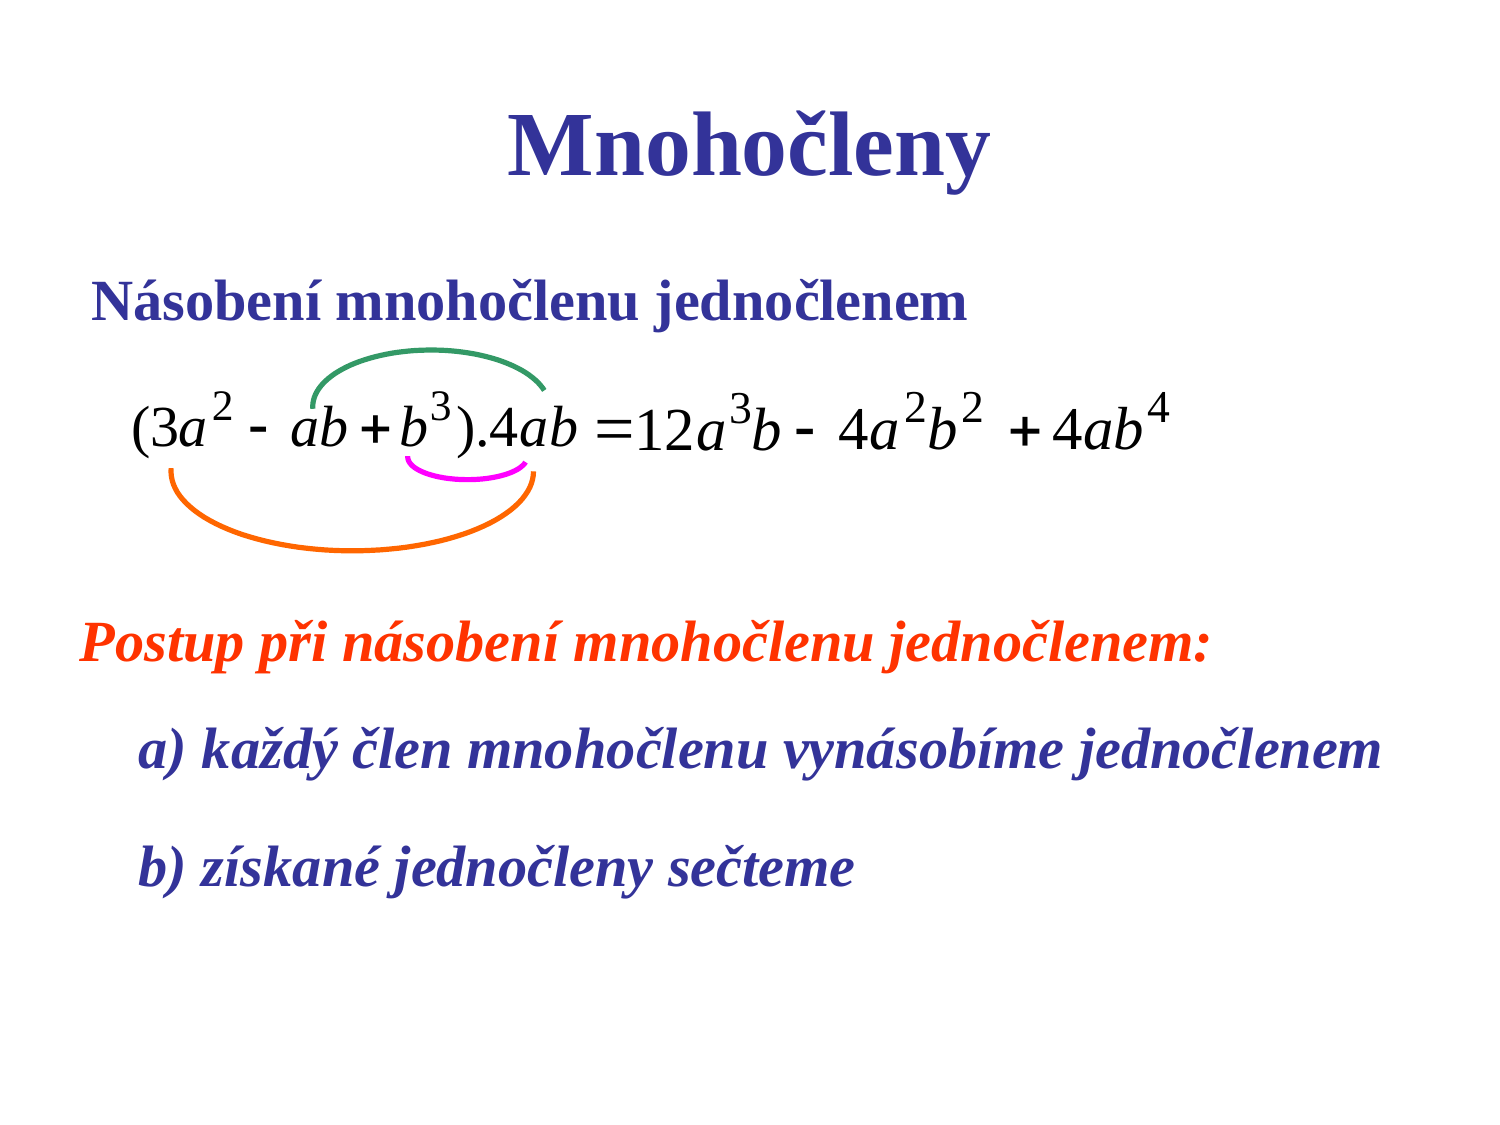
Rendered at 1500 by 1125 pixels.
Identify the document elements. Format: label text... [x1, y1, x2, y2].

chart [998, 373, 1181, 465]
text_box Násobení mnohočlenu jednočlenem [76, 245, 1211, 350]
chart [123, 373, 994, 472]
text_box a) každý člen mnohočlenu vynásobíme jednočlenem [123, 692, 1500, 798]
text_box b) získané jednočleny sečteme [123, 810, 1500, 916]
title Mnohočleny [75, 45, 1426, 233]
text_box Postup při násobení mnohočlenu jednočlenem: [64, 586, 1294, 692]
